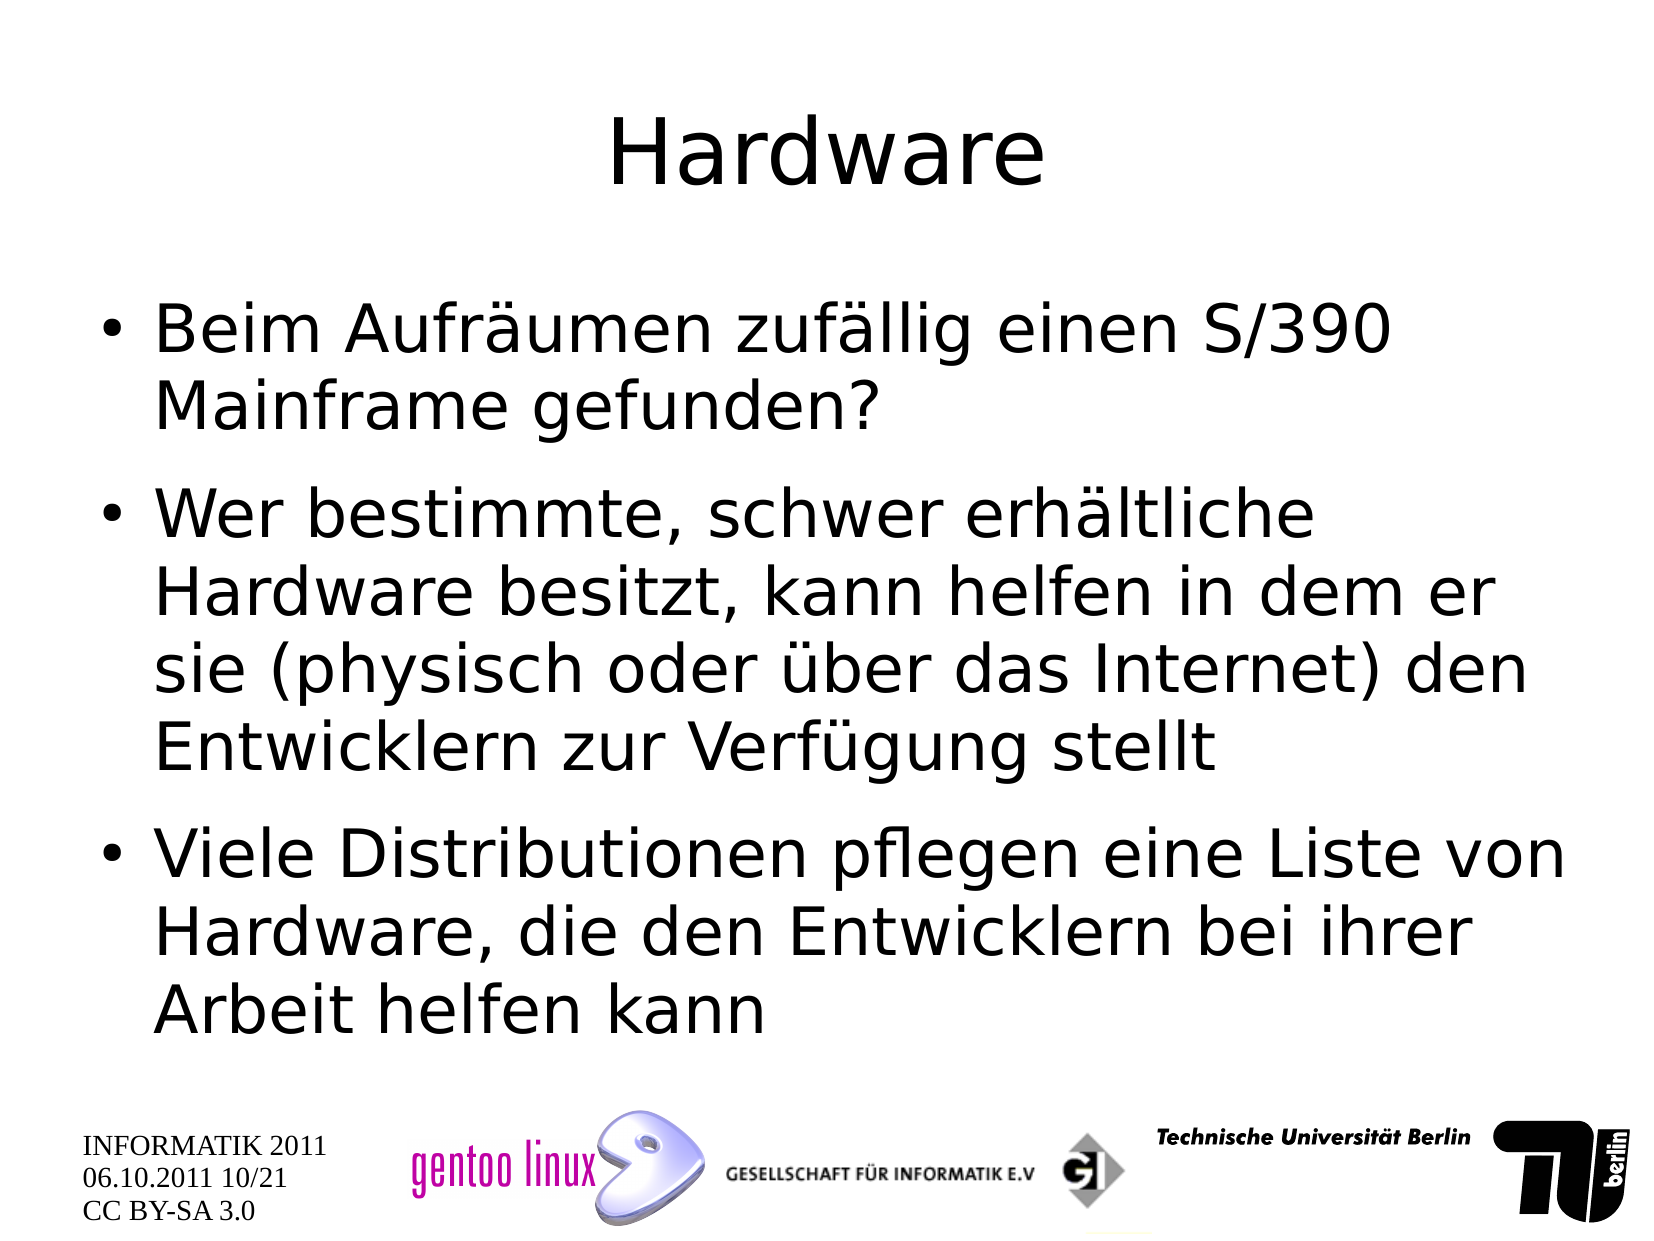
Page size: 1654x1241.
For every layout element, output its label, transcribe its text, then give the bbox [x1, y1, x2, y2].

picture [407, 1109, 708, 1230]
list Beim Aufräumen zufällig einen S/390 Mainframe gefunden? Wer bestimmte, schwer erhältliche Hardware besitzt, kann helfen in dem er sie (physisch oder über das Internet) den Entwicklern zur Verfügung stellt Viele Distributionen pflegen eine Liste von Hardware, die den Entwicklern bei ihrer Arbeit helfen kann [82, 290, 1571, 1109]
title Hardware [82, 49, 1571, 257]
picture [726, 1109, 1152, 1234]
